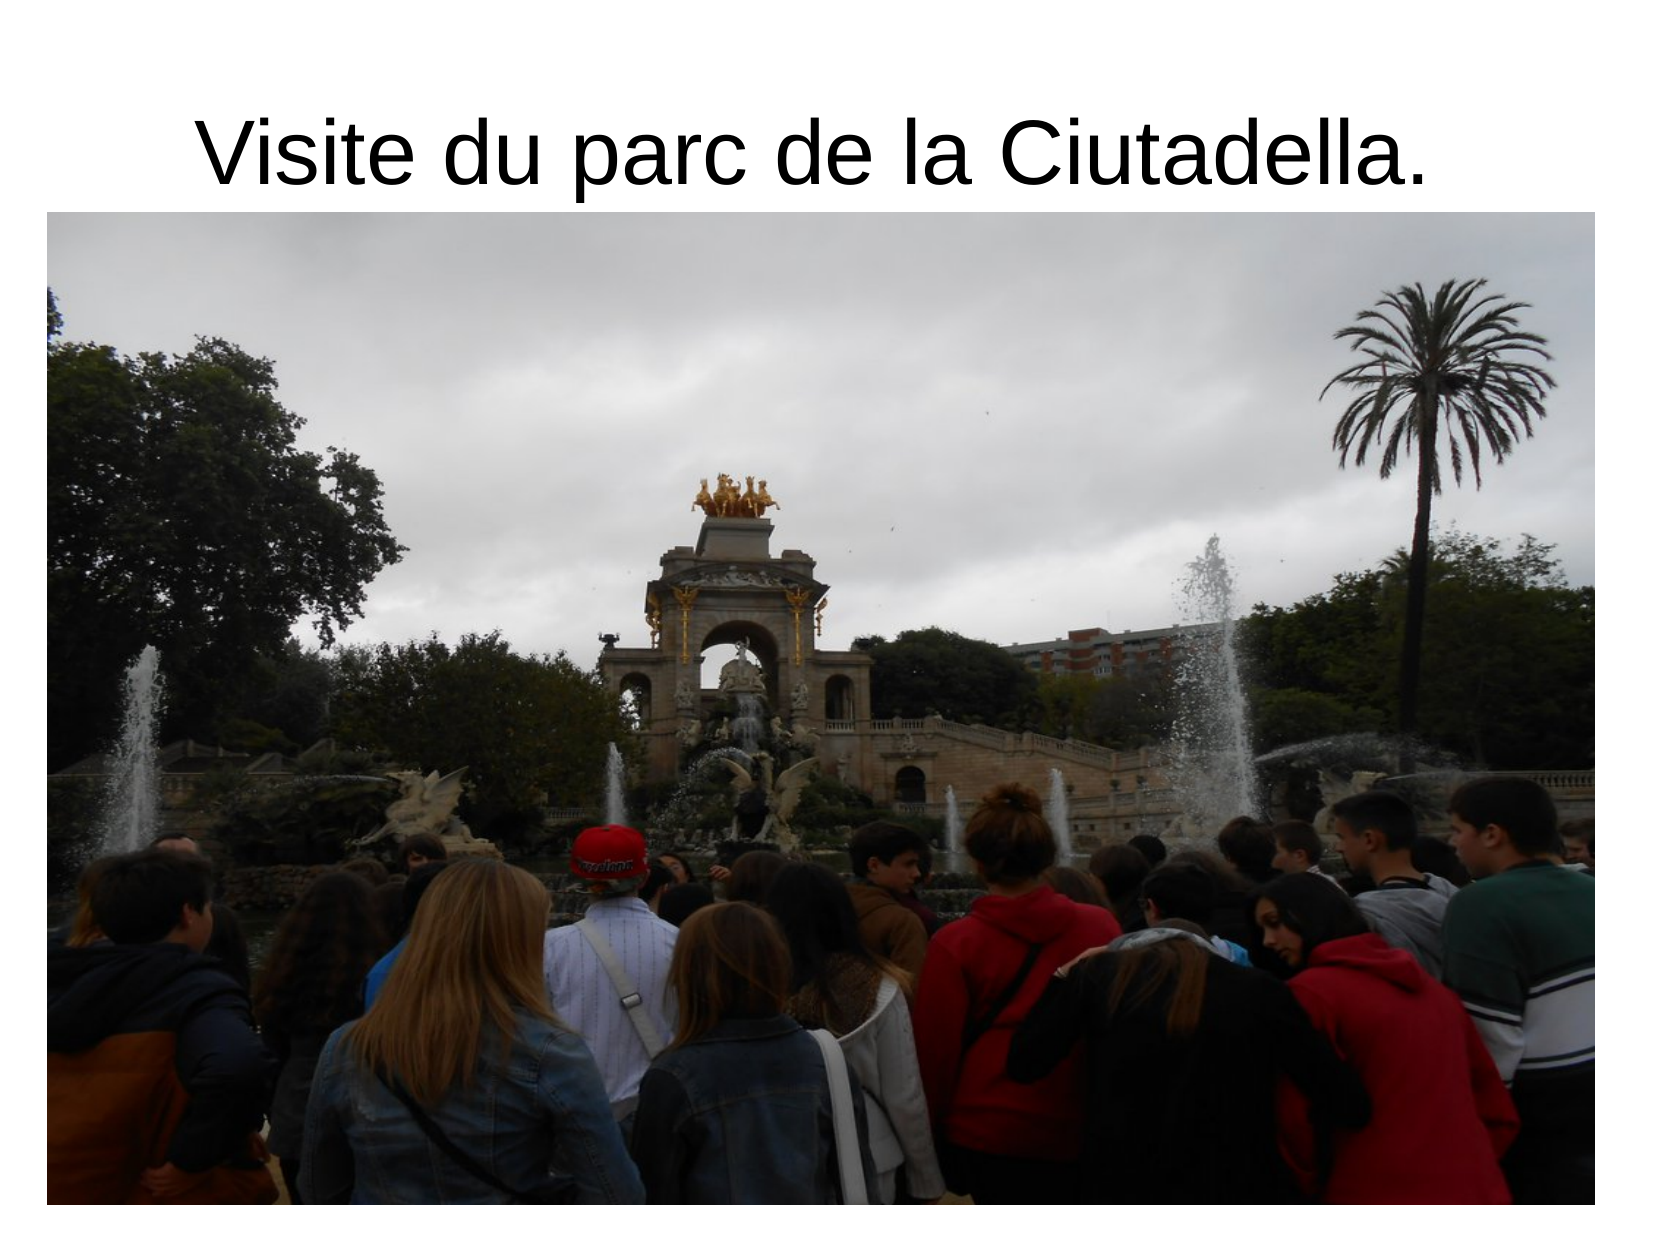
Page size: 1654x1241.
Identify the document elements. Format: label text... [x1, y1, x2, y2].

picture [47, 212, 1595, 1205]
title Visite du parc de la Ciutadella. [82, 49, 1571, 212]
